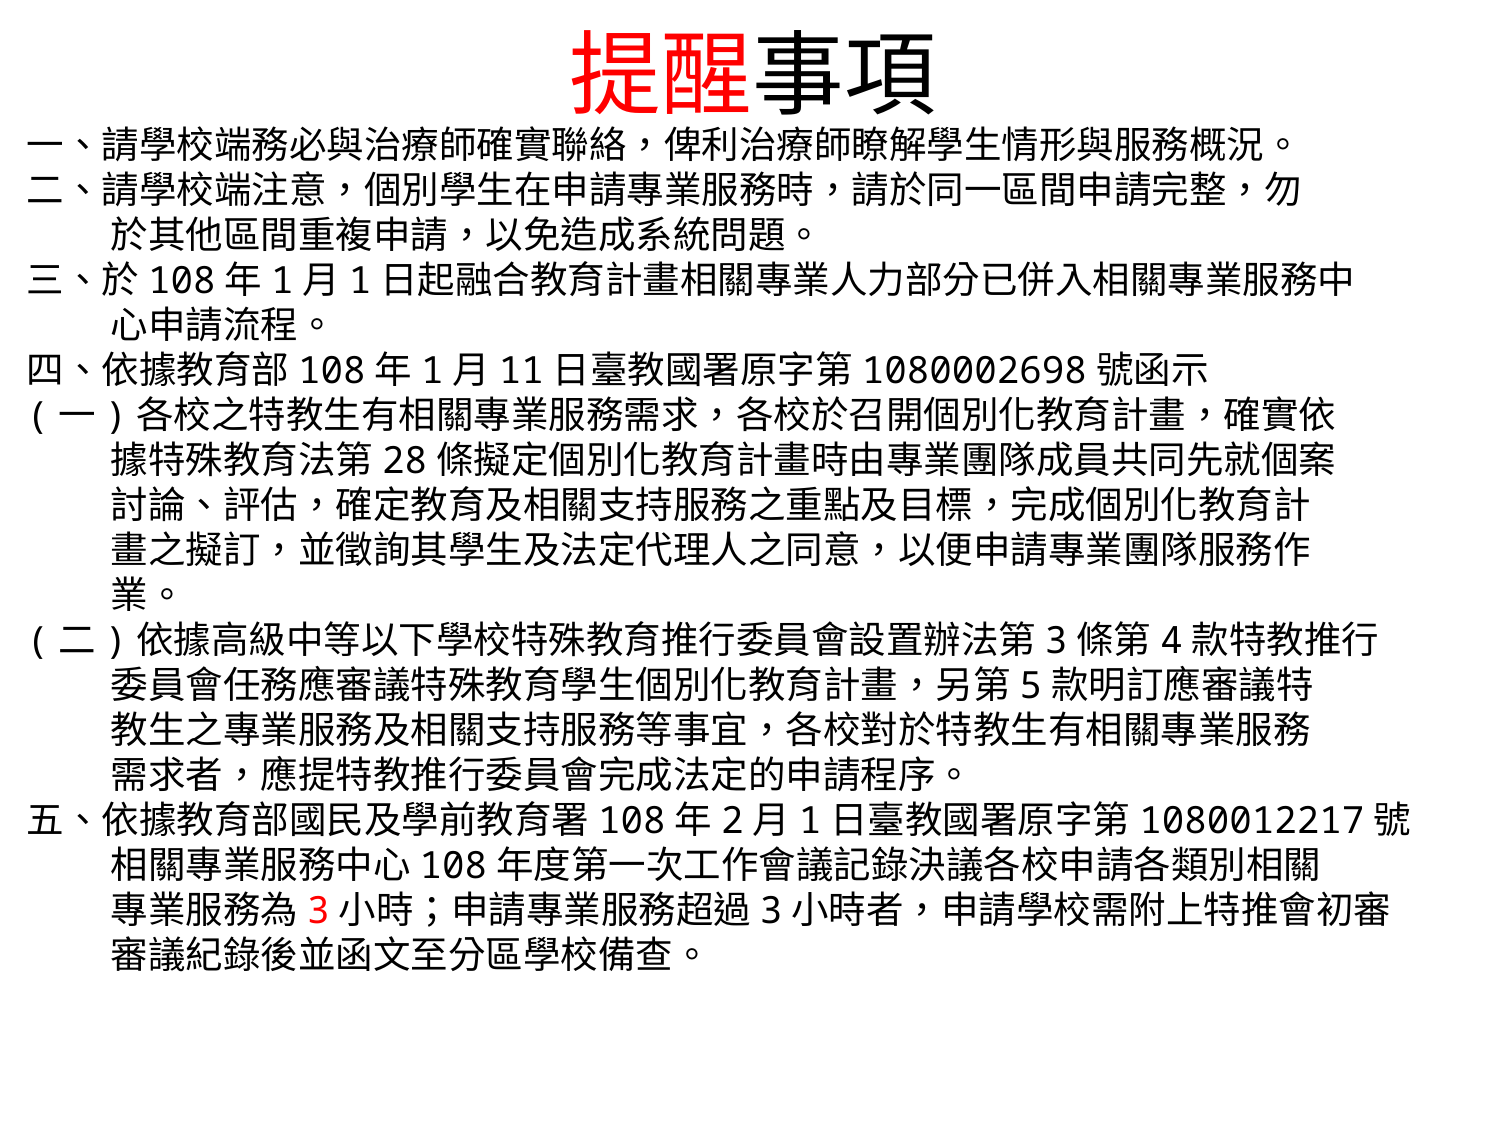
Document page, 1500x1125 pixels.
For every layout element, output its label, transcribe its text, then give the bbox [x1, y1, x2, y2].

title 提醒事項 [77, 0, 1428, 113]
text_box 一、請學校端務必與治療師確實聯絡，俾利治療師瞭解學生情形與服務概況。 二、請學校端注意，個別學生在申請專業服務時，請於同一區間申請完整，勿 於其他區間重複申請，以免造成系統問題。 三、於108年1月1日起融合教育計畫相關專業人力部分已併入相關專業服務中 心申請流程。 四、依據教育部108年1月11日臺教國署原字第1080002698號函示 (一)各校之特教生有相關專業服務需求，各校於召開個別化教育計畫，確實依 據特殊教育法第28條擬定個別化教育計畫時由專業團隊成員共同先就個案 討論、評估，確定教育及相關支持服務之重點及目標，完成個別化教育計 畫之擬訂，並徵詢其學生及法定代理人之同意，以便申請專業團隊服務作 業。 (二)依據高級中等以下學校特殊教育推行委員會設置辦法第3條第4款特教推行 委員會任務應審議特殊教育學生個別化教育計畫，另第5款明訂應審議特 教生之專業服務及相關支持服務等事宜，各校對於特教生有相關專業服務 需求者，應提特教推行委員會完成法定的申請程序。 五、依據教育部國民及學前教育署108年2月1日臺教國署原字第1080012217號 相關專業服務中心108年度第一次工作會議記錄決議各校申請各類別相關 專業服務為3小時；申請專業服務超過3小時者，申請學校需附上特推會初審 審議紀錄後並函文至分區學校備查。 [11, 113, 1477, 984]
